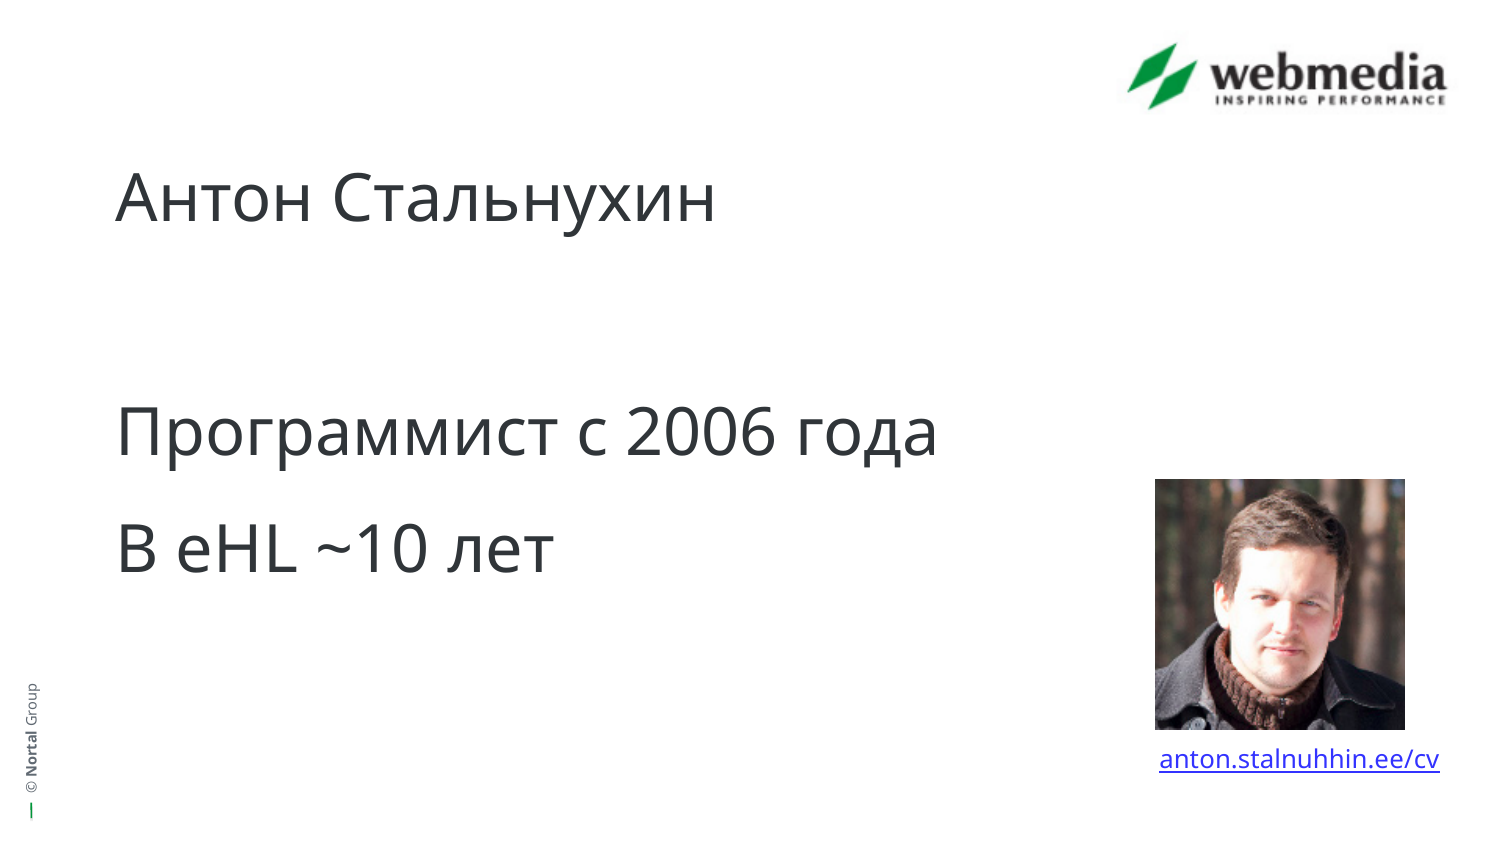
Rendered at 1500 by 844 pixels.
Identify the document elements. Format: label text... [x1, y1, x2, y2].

list Антон Стальнухин Программист с 2006 года В eHL ~10 лет anton.stalnuhhin.ee/cv [115, 150, 1441, 781]
picture [1155, 479, 1405, 730]
picture [1095, 19, 1477, 136]
